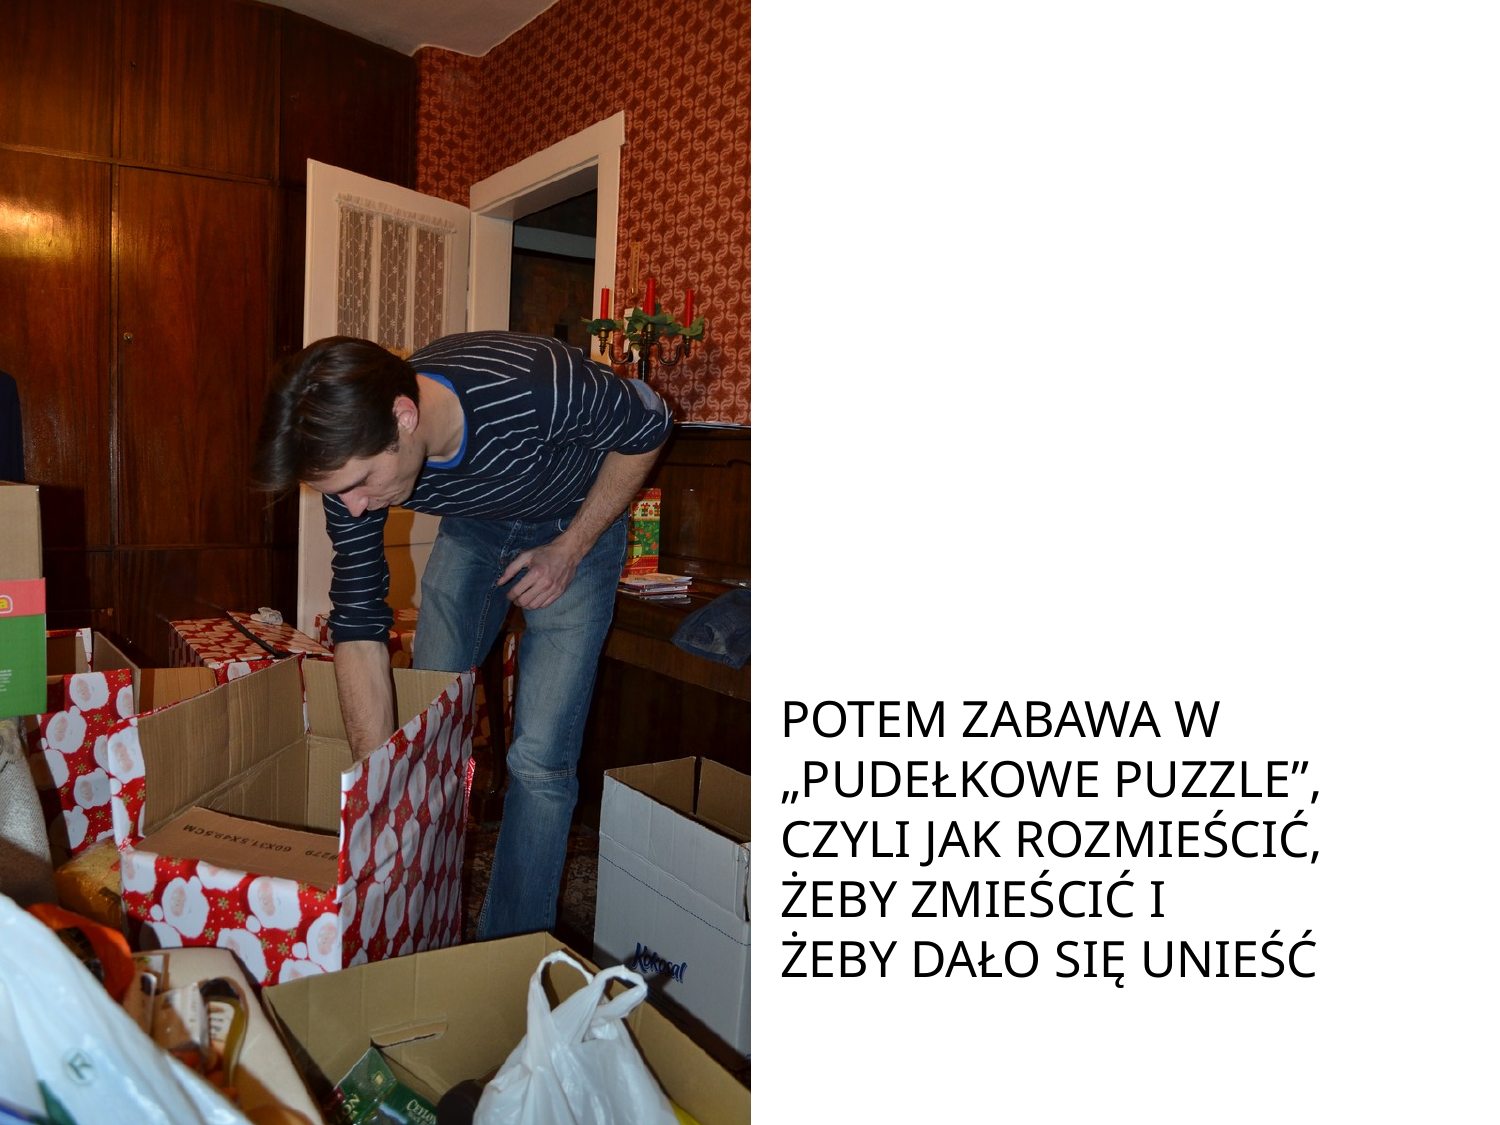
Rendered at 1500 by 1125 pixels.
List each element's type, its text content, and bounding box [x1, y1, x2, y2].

text_box POTEM ZABAWA W „PUDEŁKOWE PUZZLE”, CZYLI JAK ROZMIEŚCIĆ, ŻEBY ZMIEŚCIĆ I ŻEBY DAŁO SIĘ UNIEŚĆ [765, 679, 1484, 998]
picture [0, 0, 751, 1125]
